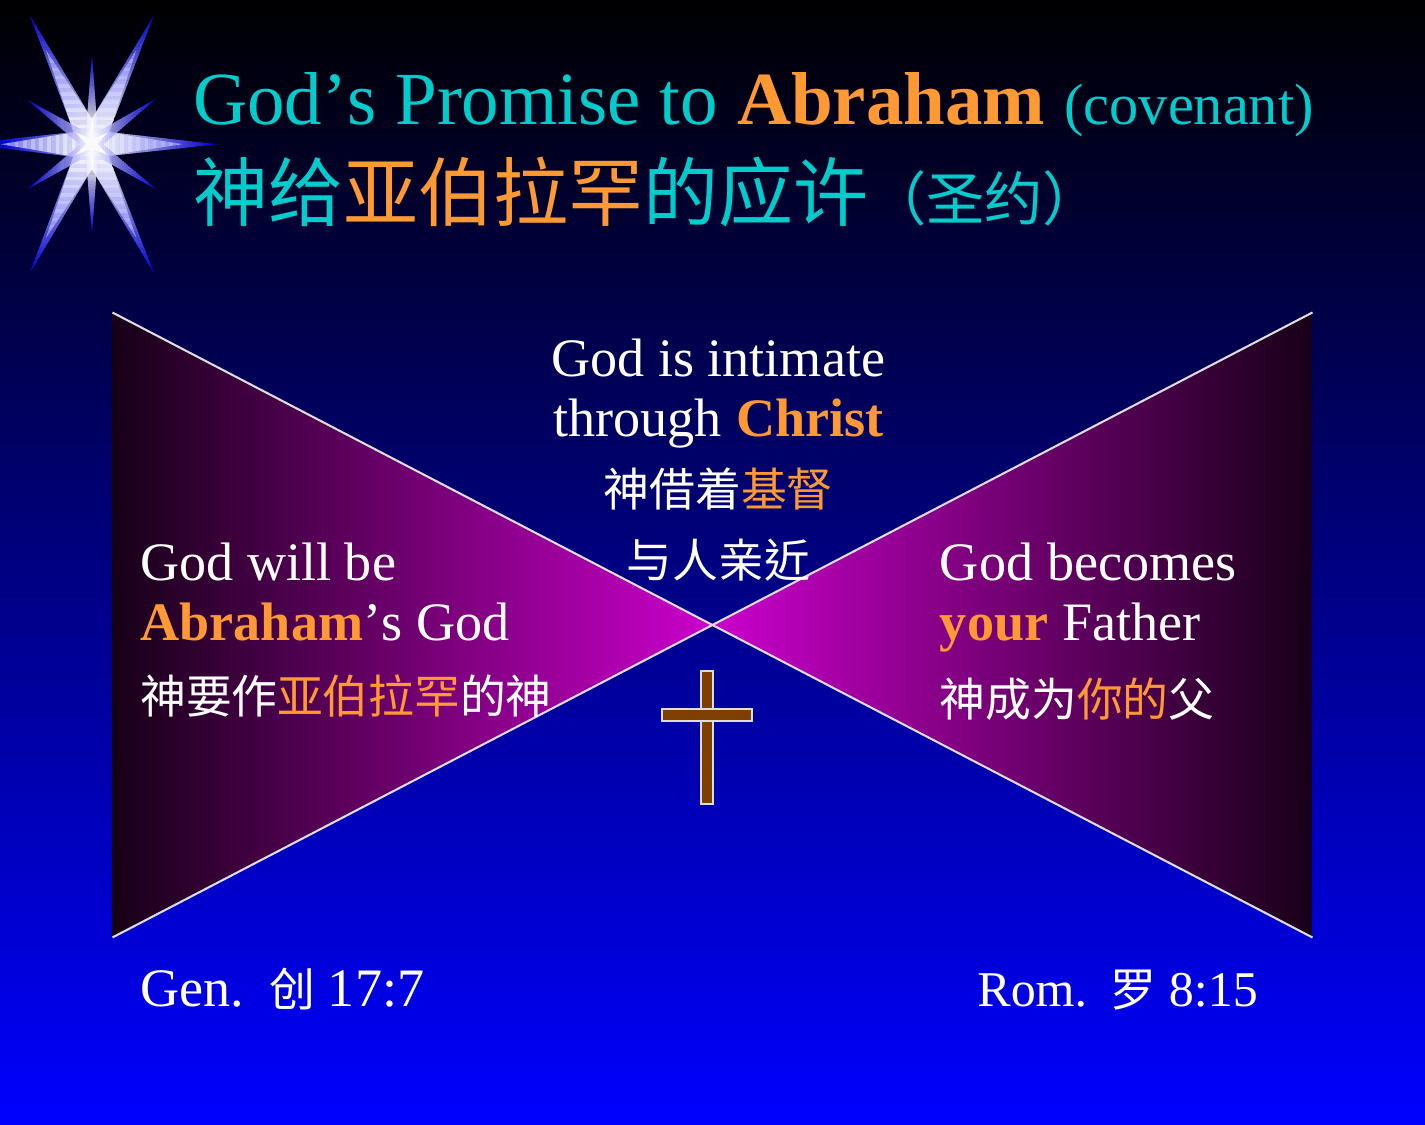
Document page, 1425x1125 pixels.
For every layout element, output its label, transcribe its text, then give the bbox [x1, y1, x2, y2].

title God’s Promise to Abraham (covenant) 神给亚伯拉罕的应许（圣约） [178, 45, 1390, 255]
text_box Rom. 罗8:15 [962, 950, 1300, 1028]
text_box [112, 314, 497, 936]
text_box [948, 314, 1313, 525]
text_box God becomes your Father 神成为你的父 [924, 525, 1338, 738]
text_box Gen. 创17:7 [125, 950, 501, 1028]
text_box God will be Abraham’s God 神要作亚伯拉罕的神 [125, 524, 625, 735]
text_box [661, 671, 753, 804]
text_box God is intimate through Christ 神借着基督 与人亲近 [489, 320, 948, 599]
text_box [934, 738, 1313, 936]
text_box [717, 599, 924, 733]
text_box [625, 599, 708, 668]
